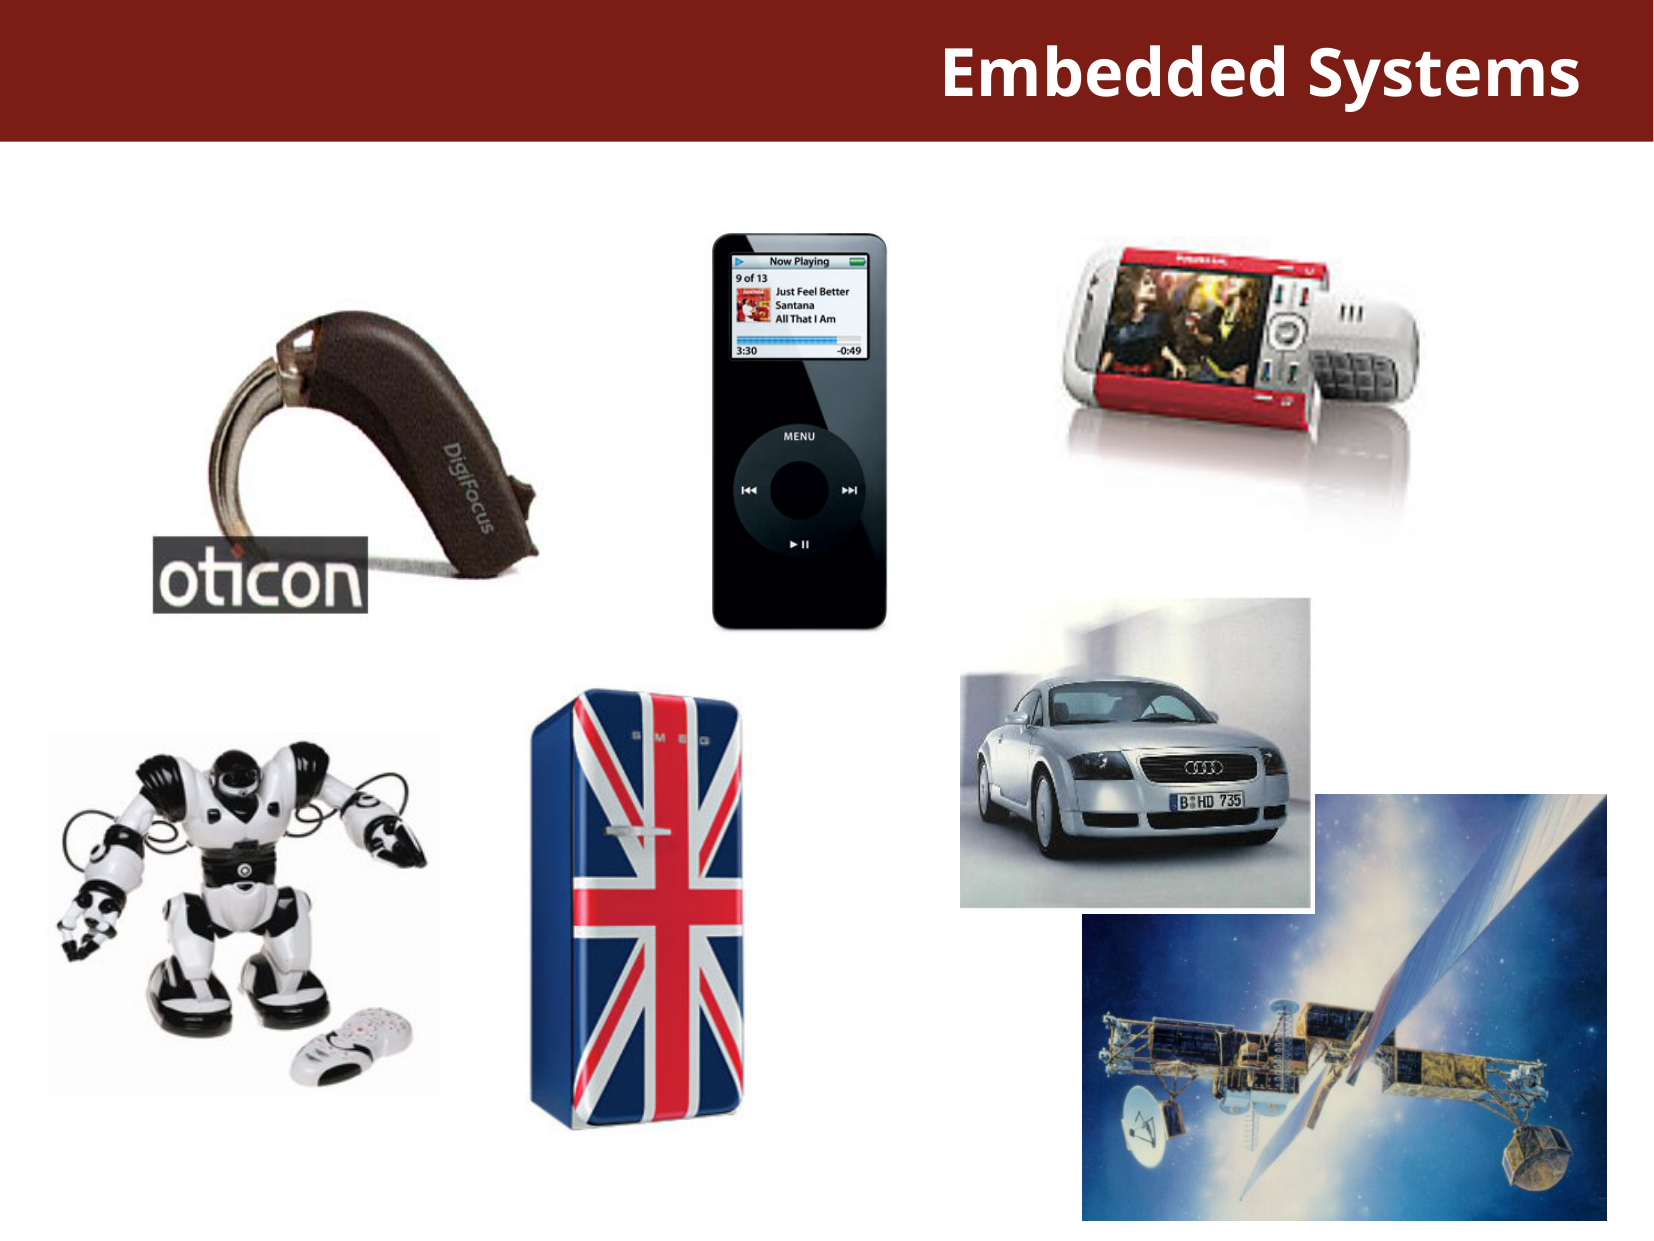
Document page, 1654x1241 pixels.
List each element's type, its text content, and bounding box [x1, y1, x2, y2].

picture [149, 261, 560, 623]
title Embedded Systems [0, 7, 1583, 135]
picture [598, 212, 1607, 1221]
picture [47, 684, 868, 1135]
picture [1055, 236, 1426, 574]
